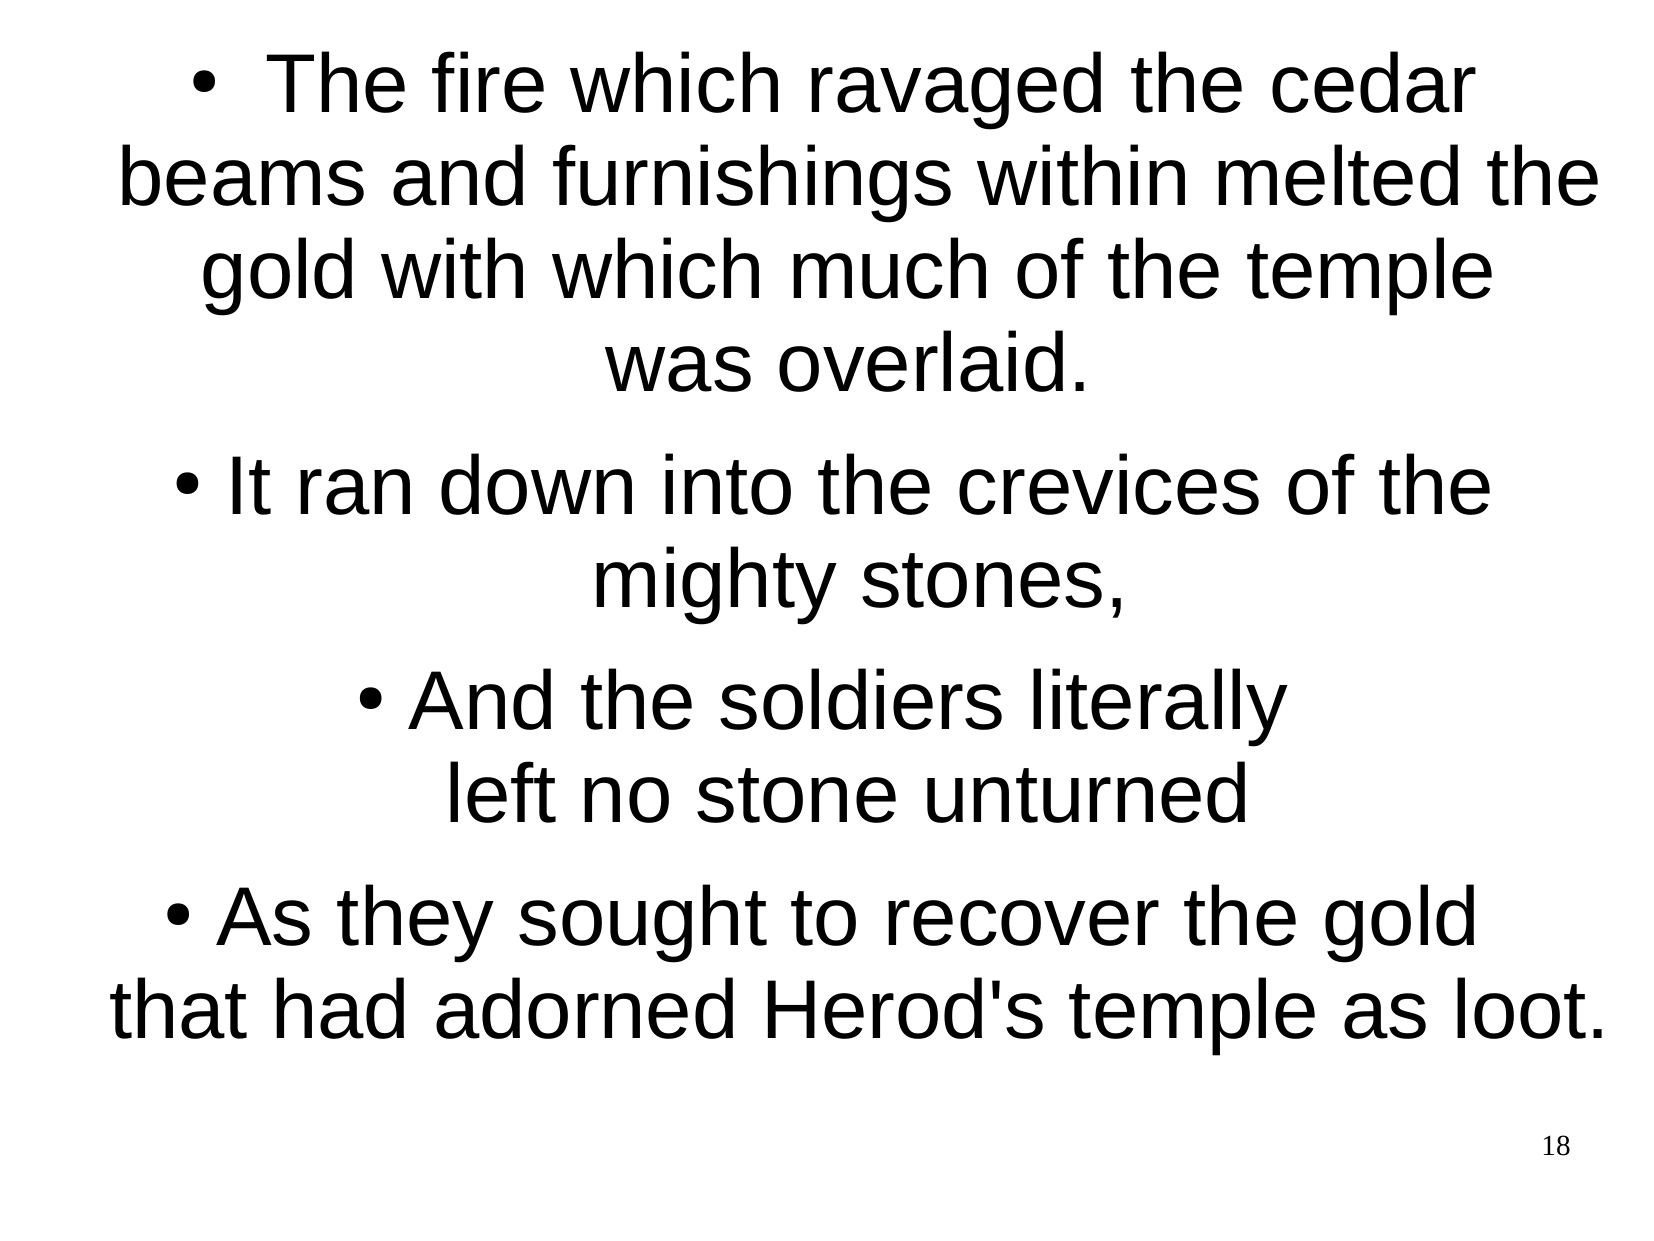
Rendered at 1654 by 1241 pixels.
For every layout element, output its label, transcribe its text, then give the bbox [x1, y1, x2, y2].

list The fire which ravaged the cedar beams and furnishings within melted the gold with which much of the temple was overlaid. It ran down into the crevices of the mighty stones, And the soldiers literally left no stone unturned As they sought to recover the gold that had adorned Herod's temple as loot. [37, 37, 1613, 1201]
